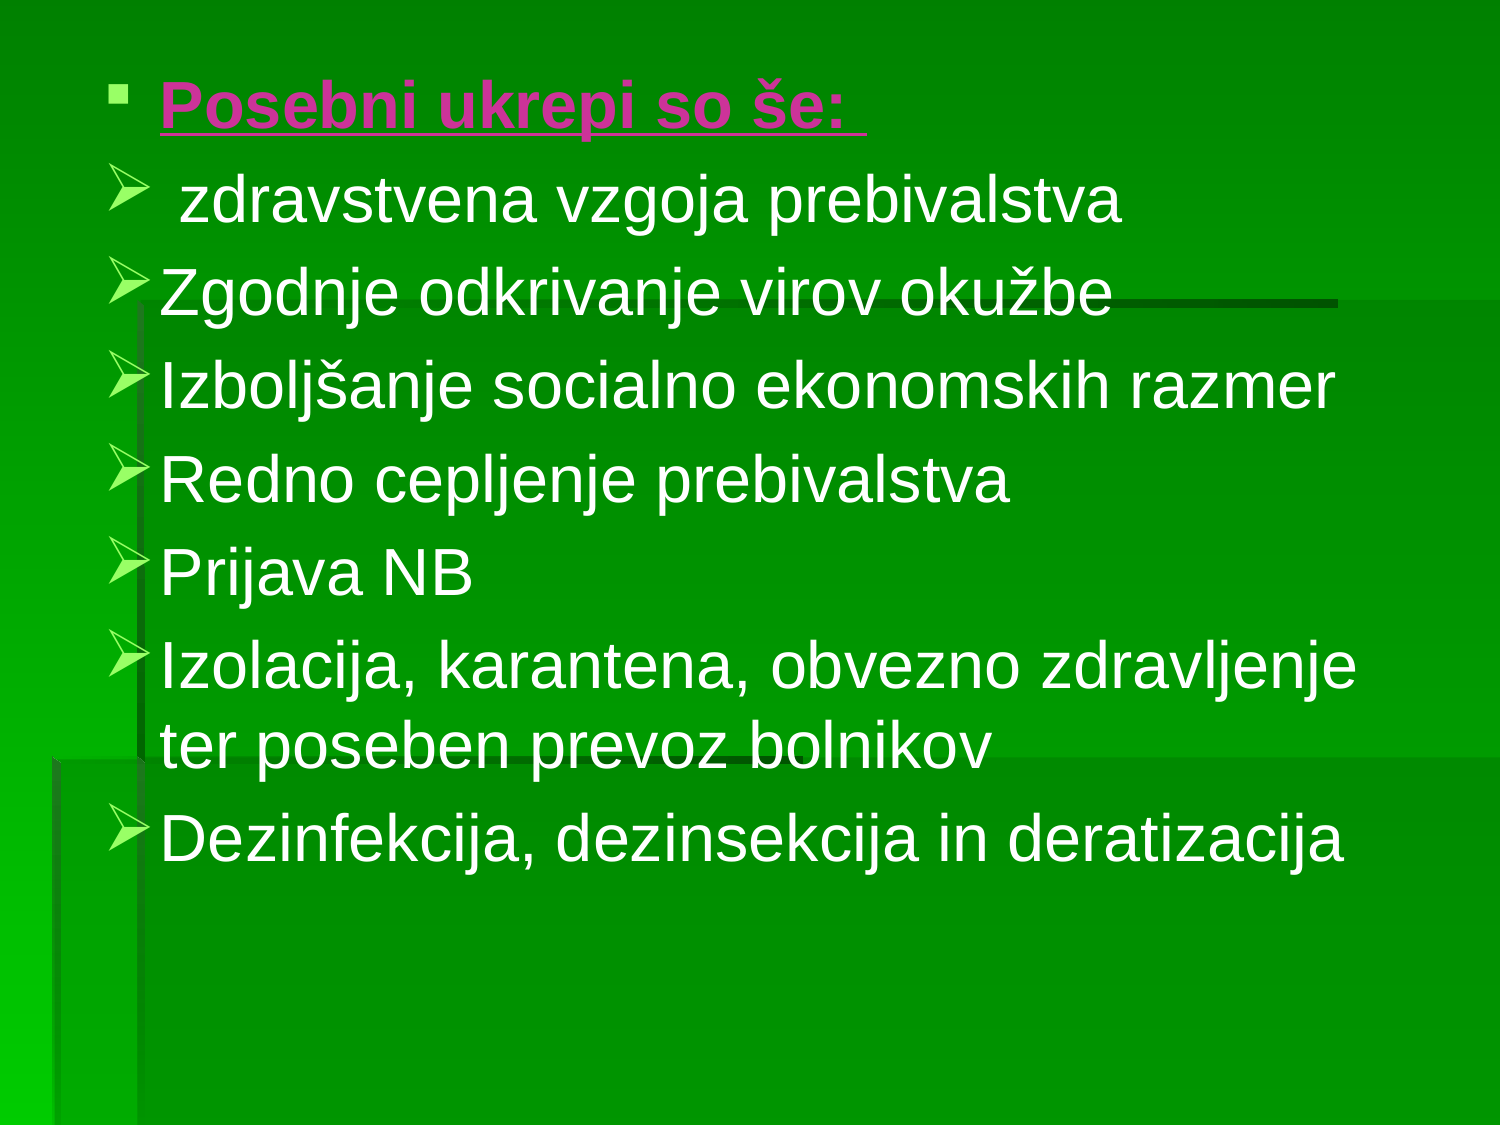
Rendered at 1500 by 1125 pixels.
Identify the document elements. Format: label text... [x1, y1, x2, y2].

list Posebni ukrepi so še: zdravstvena vzgoja prebivalstva Zgodnje odkrivanje virov okužbe Izboljšanje socialno ekonomskih razmer Redno cepljenje prebivalstva Prijava NB Izolacija, karantena, obvezno zdravljenje ter poseben prevoz bolnikov Dezinfekcija, dezinsekcija in deratizacija [88, 54, 1400, 1059]
